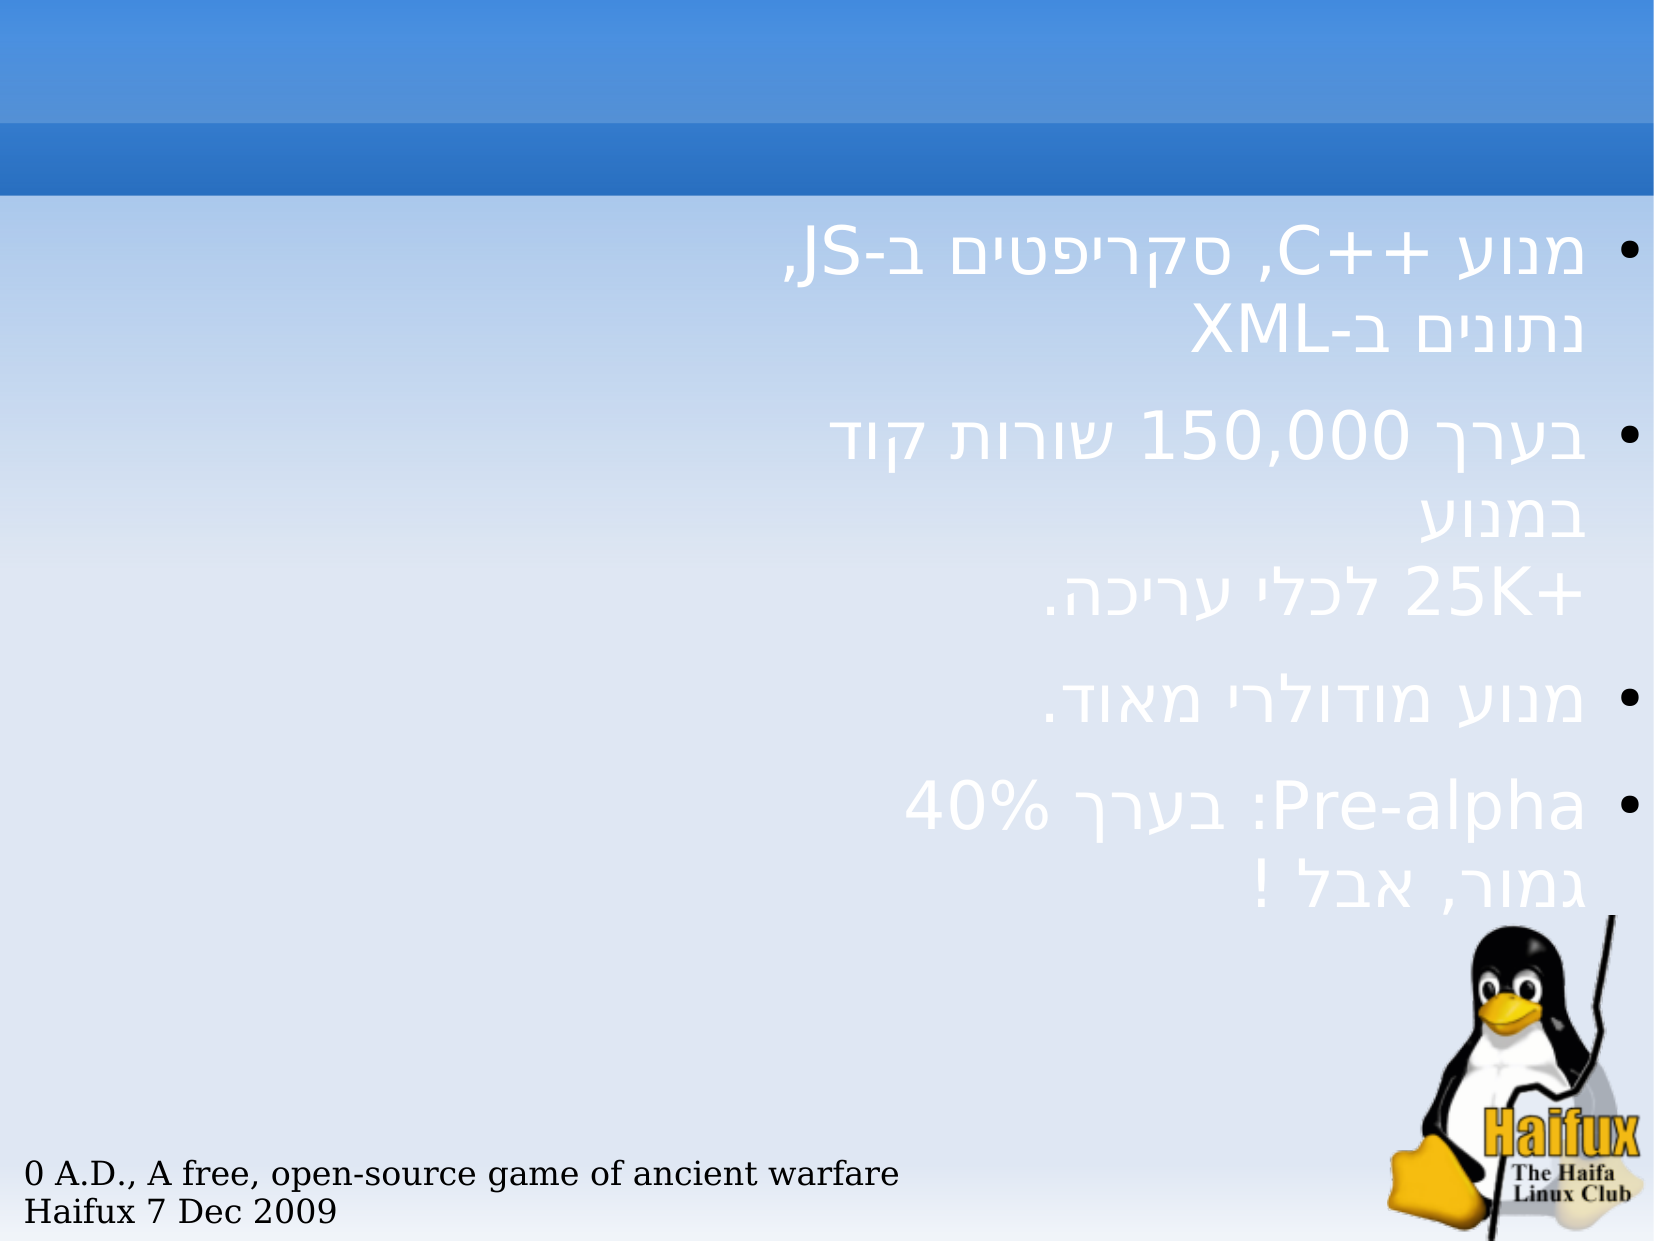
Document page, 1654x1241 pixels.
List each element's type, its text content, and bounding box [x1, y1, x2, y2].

picture [0, 0, 1654, 1241]
list מנוע ++C, סקריפטים ב-JS, נתונים ב-XML בערך 150,000 שורות קוד במנוע +25K לכלי עריכה. מנוע מודולרי מאוד. Pre-alpha: בערך 40% גמור, אבל ! [732, 212, 1654, 1017]
